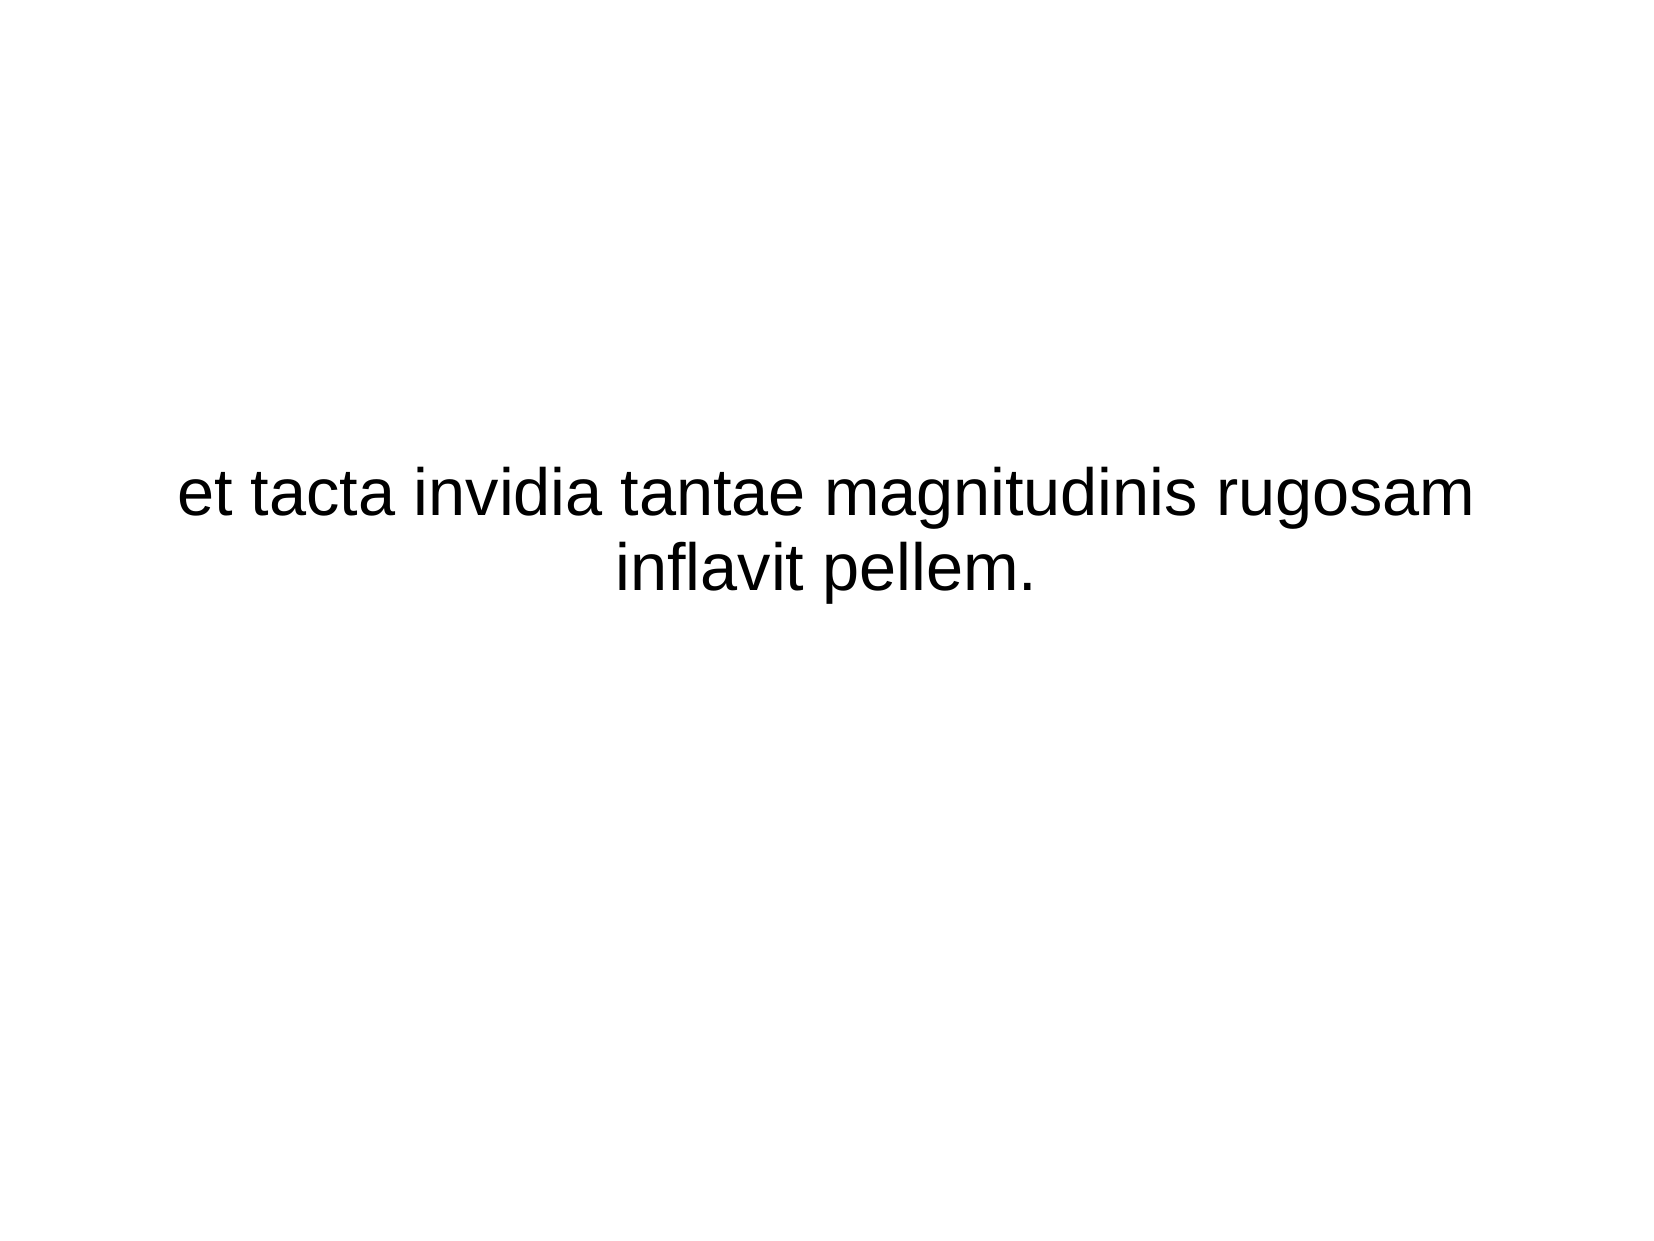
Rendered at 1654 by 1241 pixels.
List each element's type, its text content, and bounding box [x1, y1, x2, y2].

subtitle et tacta invidia tantae magnitudinis rugosam inflavit pellem. [82, 49, 1571, 1010]
